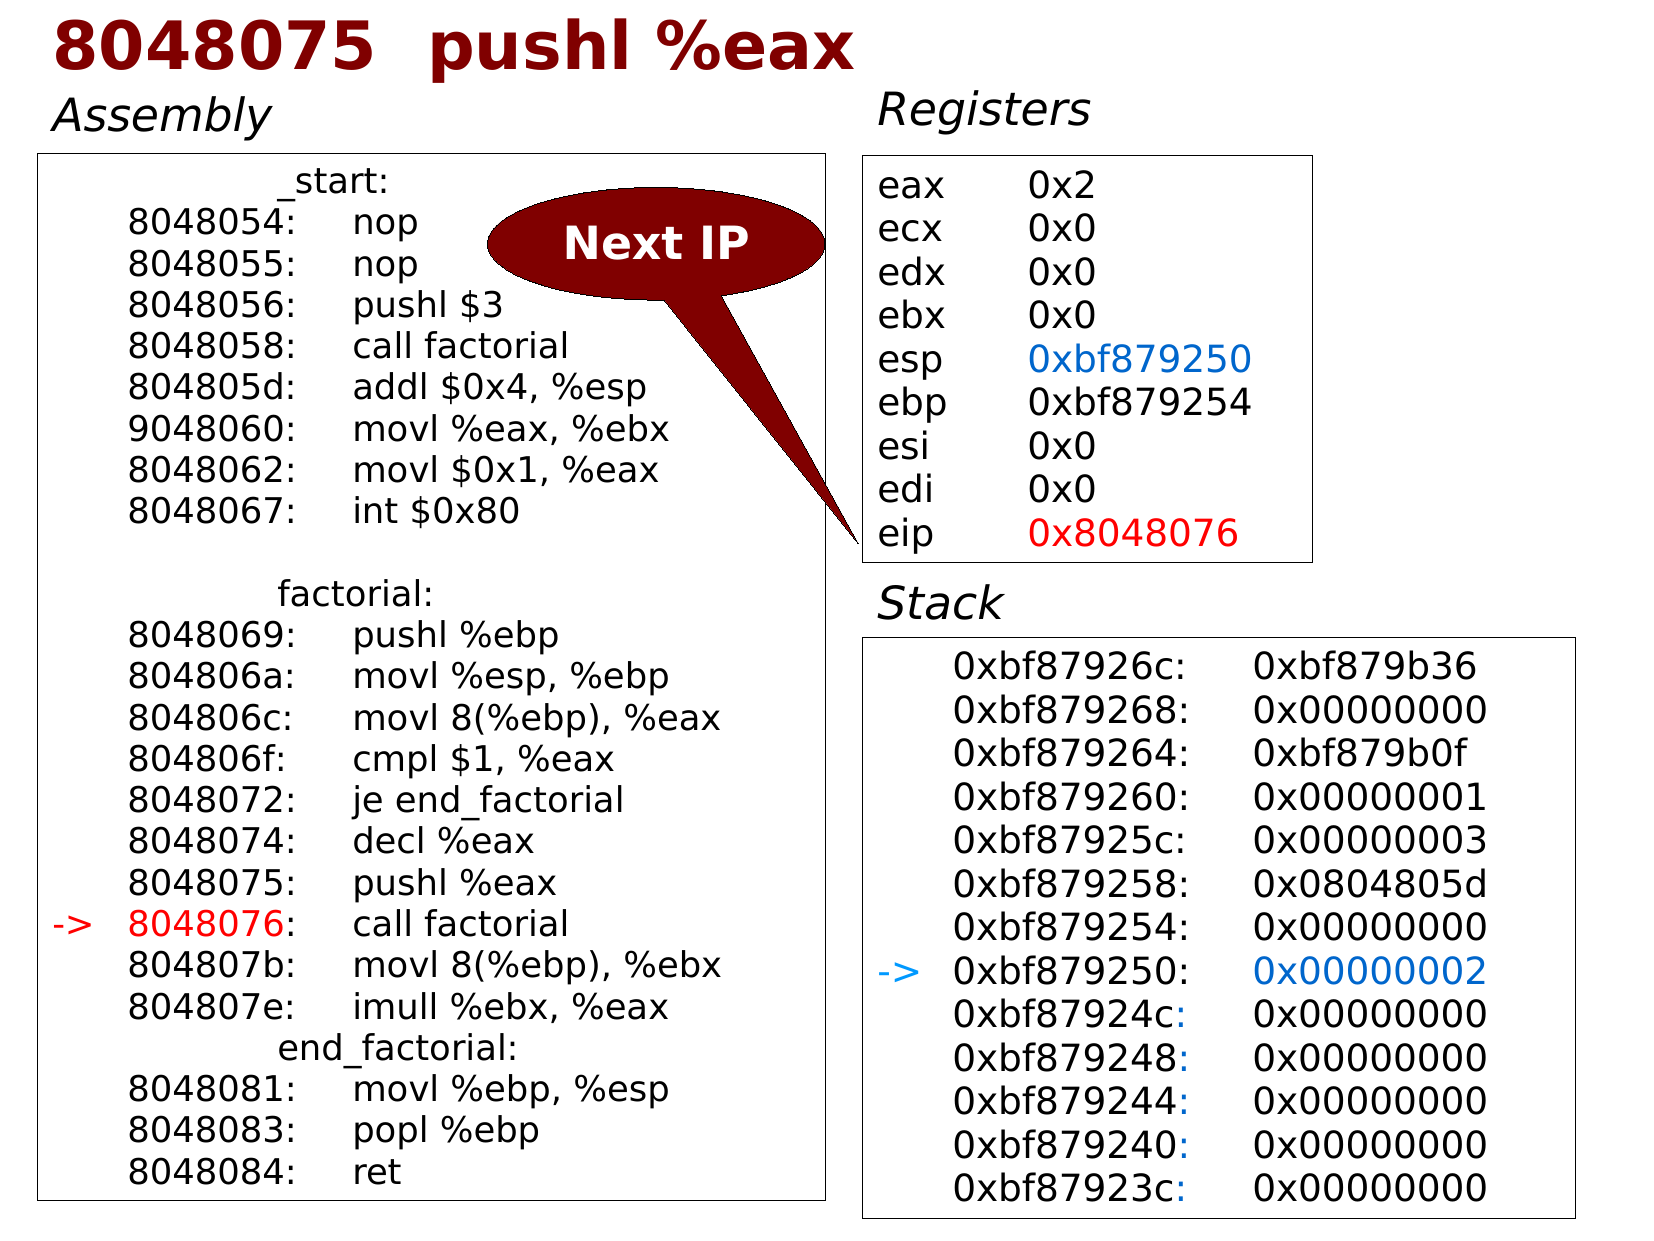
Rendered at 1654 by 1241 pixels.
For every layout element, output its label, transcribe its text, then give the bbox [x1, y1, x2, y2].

text_box 8048075 pushl %eax [37, 0, 1388, 93]
text_box Assembly [37, 81, 301, 151]
text_box Stack [862, 569, 1051, 638]
text_box Registers [862, 75, 1126, 144]
text_box 0xbf87926c: 0xbf879b36 0xbf879268: 0x00000000 0xbf879264: 0xbf879b0f 0xbf879260: 0x00000001 0xbf87925c: 0x00000003 0xbf879258: 0x0804805d 0xbf879254: 0x00000000 -> 0xbf879250: 0x00000002 0xbf87924c: 0x00000000 0xbf879248: 0x00000000 0xbf879244: 0x00000000 0xbf879240: 0x00000000 0xbf87923c: 0x00000000 [862, 637, 1576, 1219]
text_box Next IP [487, 187, 859, 544]
text_box eax 0x2 ecx 0x0 edx 0x0 ebx 0x0 esp 0xbf879250 ebp 0xbf879254 esi 0x0 edi 0x0 eip 0x8048076 [862, 155, 1313, 563]
text_box _start: 8048054: nop 8048055: nop 8048056: pushl $3 8048058: call factorial 804805d: addl $0x4, %esp 9048060: movl %eax, %ebx 8048062: movl $0x1, %eax 8048067: int $0x80 factorial: 8048069: pushl %ebp 804806a: movl %esp, %ebp 804806c: movl 8(%ebp), %eax 804806f: cmpl $1, %eax 8048072: je end_factorial 8048074: decl %eax 8048075: pushl %eax -> 8048076: call factorial 804807b: movl 8(%ebp), %ebx 804807e: imull %ebx, %eax end_factorial: 8048081: movl %ebp, %esp 8048083: popl %ebp 8048084: ret [37, 153, 826, 1201]
